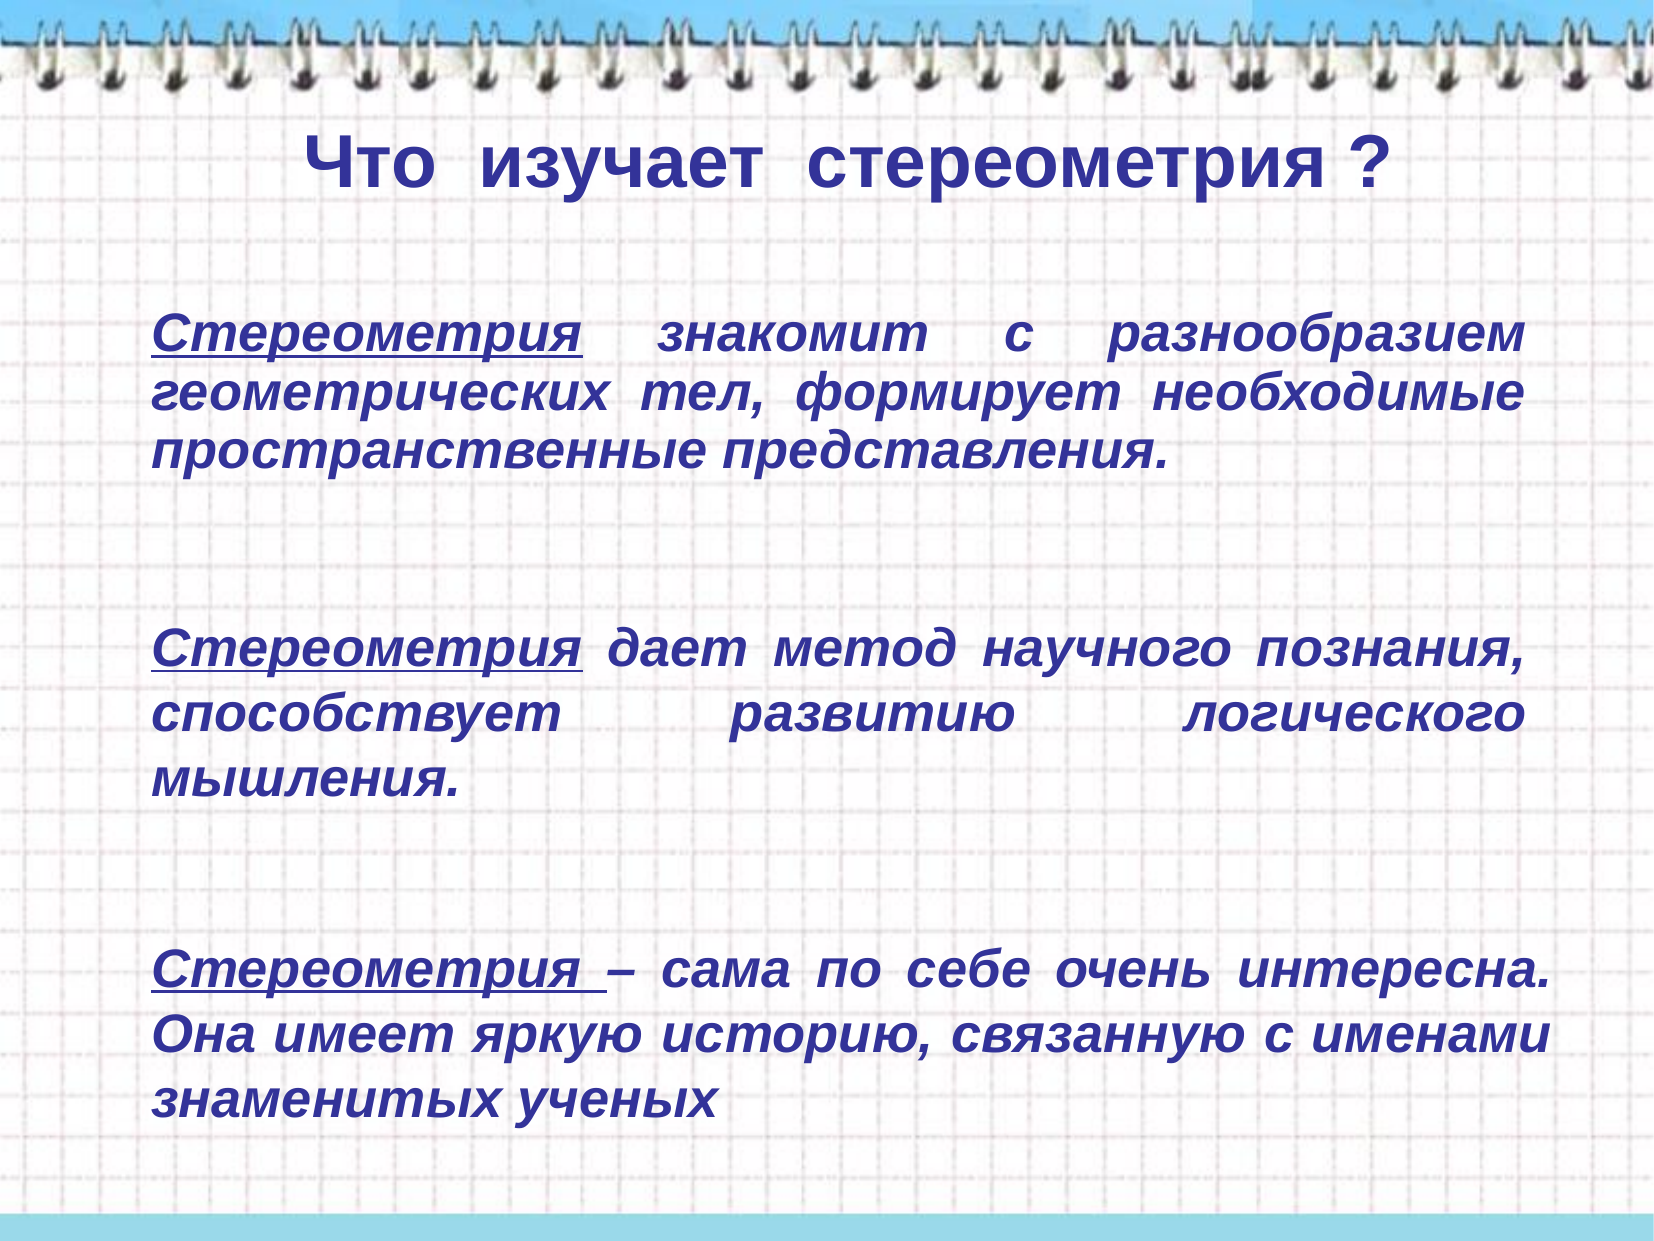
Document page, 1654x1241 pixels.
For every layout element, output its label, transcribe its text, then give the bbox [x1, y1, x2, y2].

text_box Что изучает стереометрия ? [288, 104, 1409, 210]
text_box Стереометрия – сама по себе очень интересна. Она имеет яркую историю, связанную с именами знаменитых ученых [136, 925, 1569, 1136]
picture [0, 0, 1654, 1241]
text_box Стереометрия знакомит с разнообразием геометрических тел, формирует необходимые пространственные представления. [136, 297, 1543, 489]
text_box Стереометрия дает метод научного познания, способствует развитию логического мышления. [136, 604, 1543, 816]
